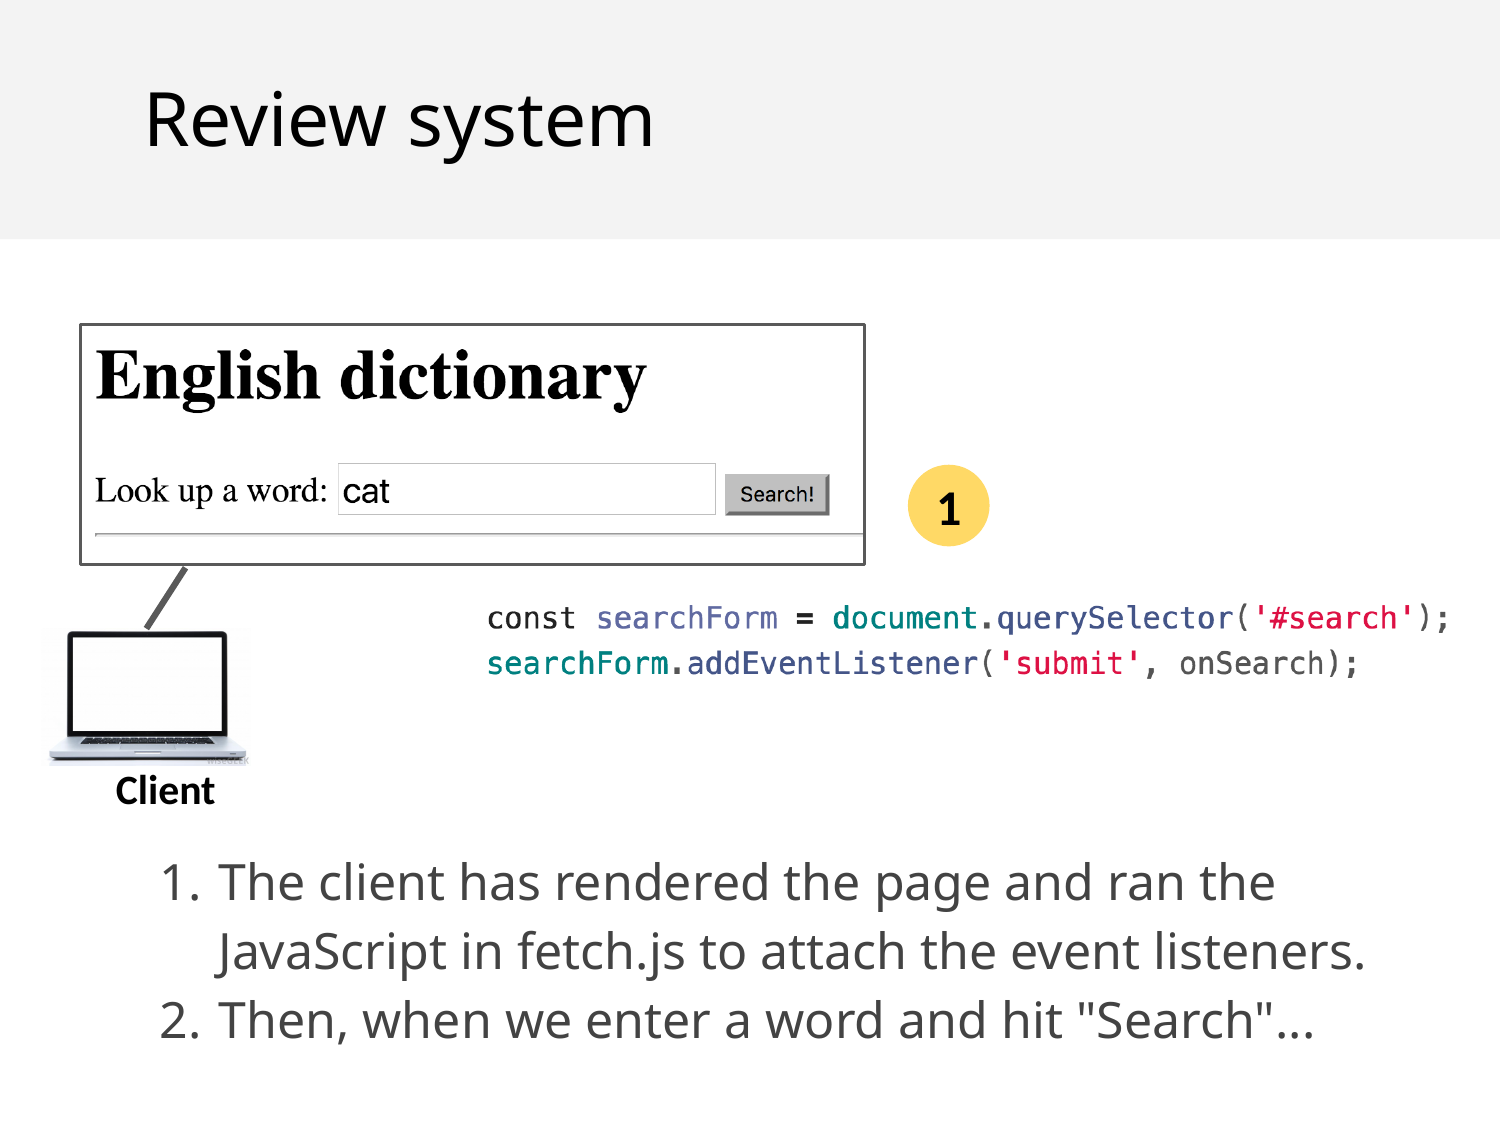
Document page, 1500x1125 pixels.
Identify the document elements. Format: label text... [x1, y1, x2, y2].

picture [478, 591, 1464, 704]
list The client has rendered the page and ran the JavaScript in fetch.js to attach the event listeners. Then, when we enter a word and hit "Search"... [128, 826, 1449, 987]
text_box Client [43, 731, 289, 844]
title Review system [128, 56, 1372, 183]
picture [41, 628, 251, 766]
picture [81, 325, 863, 563]
text_box 1 [907, 464, 990, 547]
